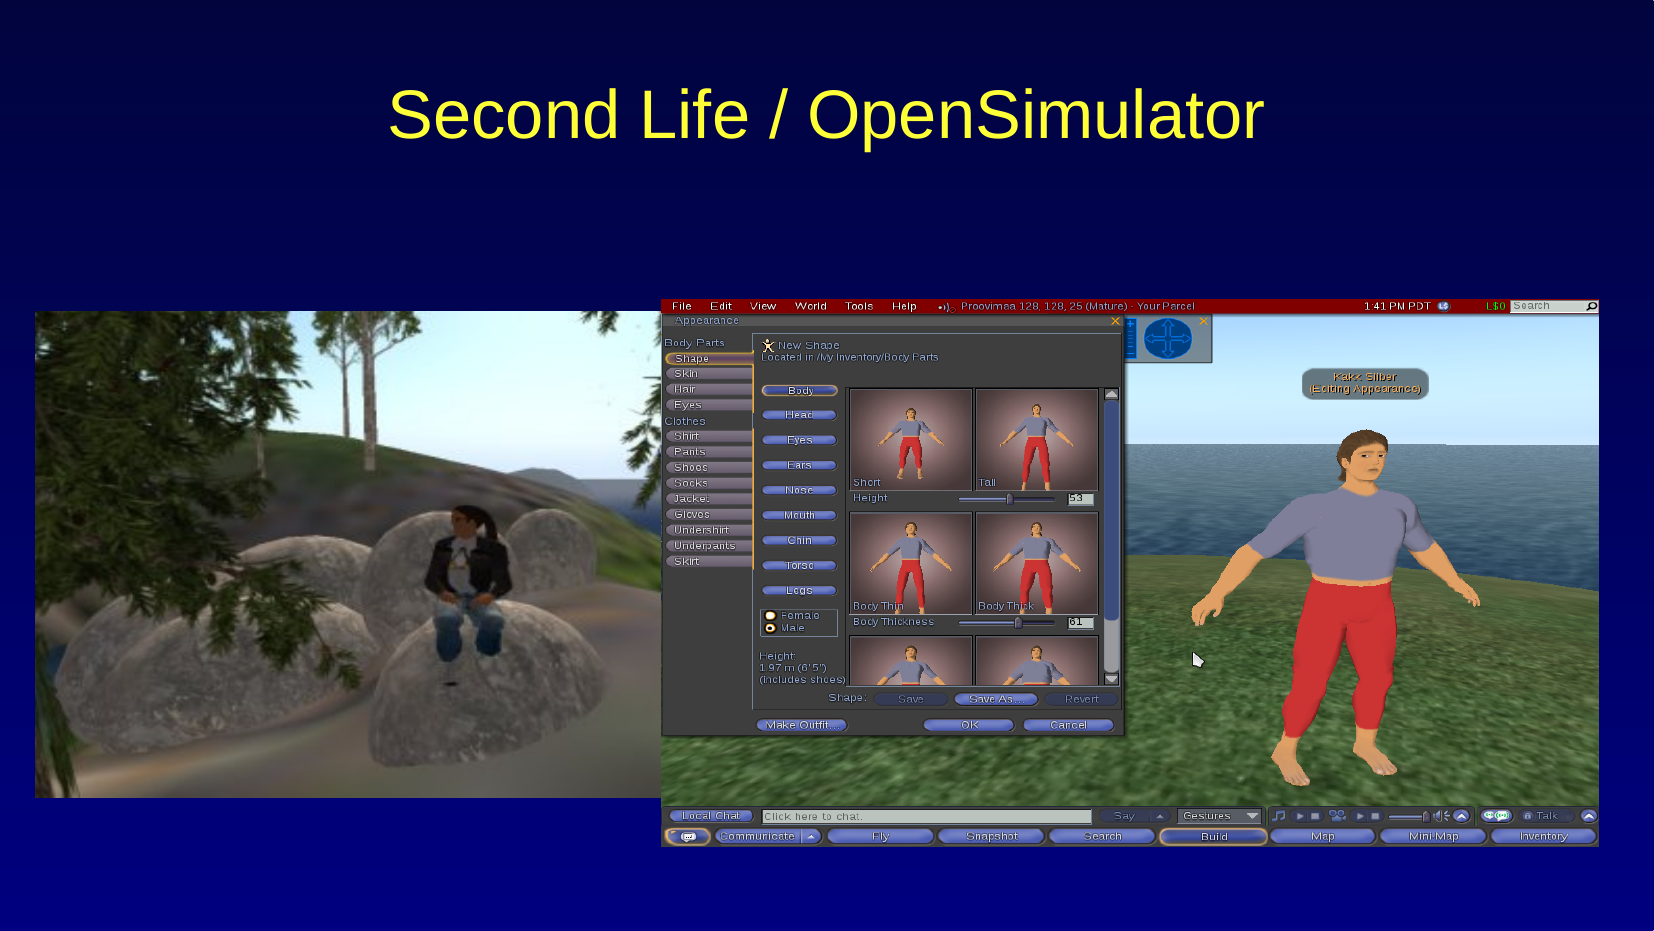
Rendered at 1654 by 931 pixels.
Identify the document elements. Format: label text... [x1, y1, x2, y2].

title Second Life / OpenSimulator [82, 37, 1571, 193]
picture [35, 299, 1599, 847]
